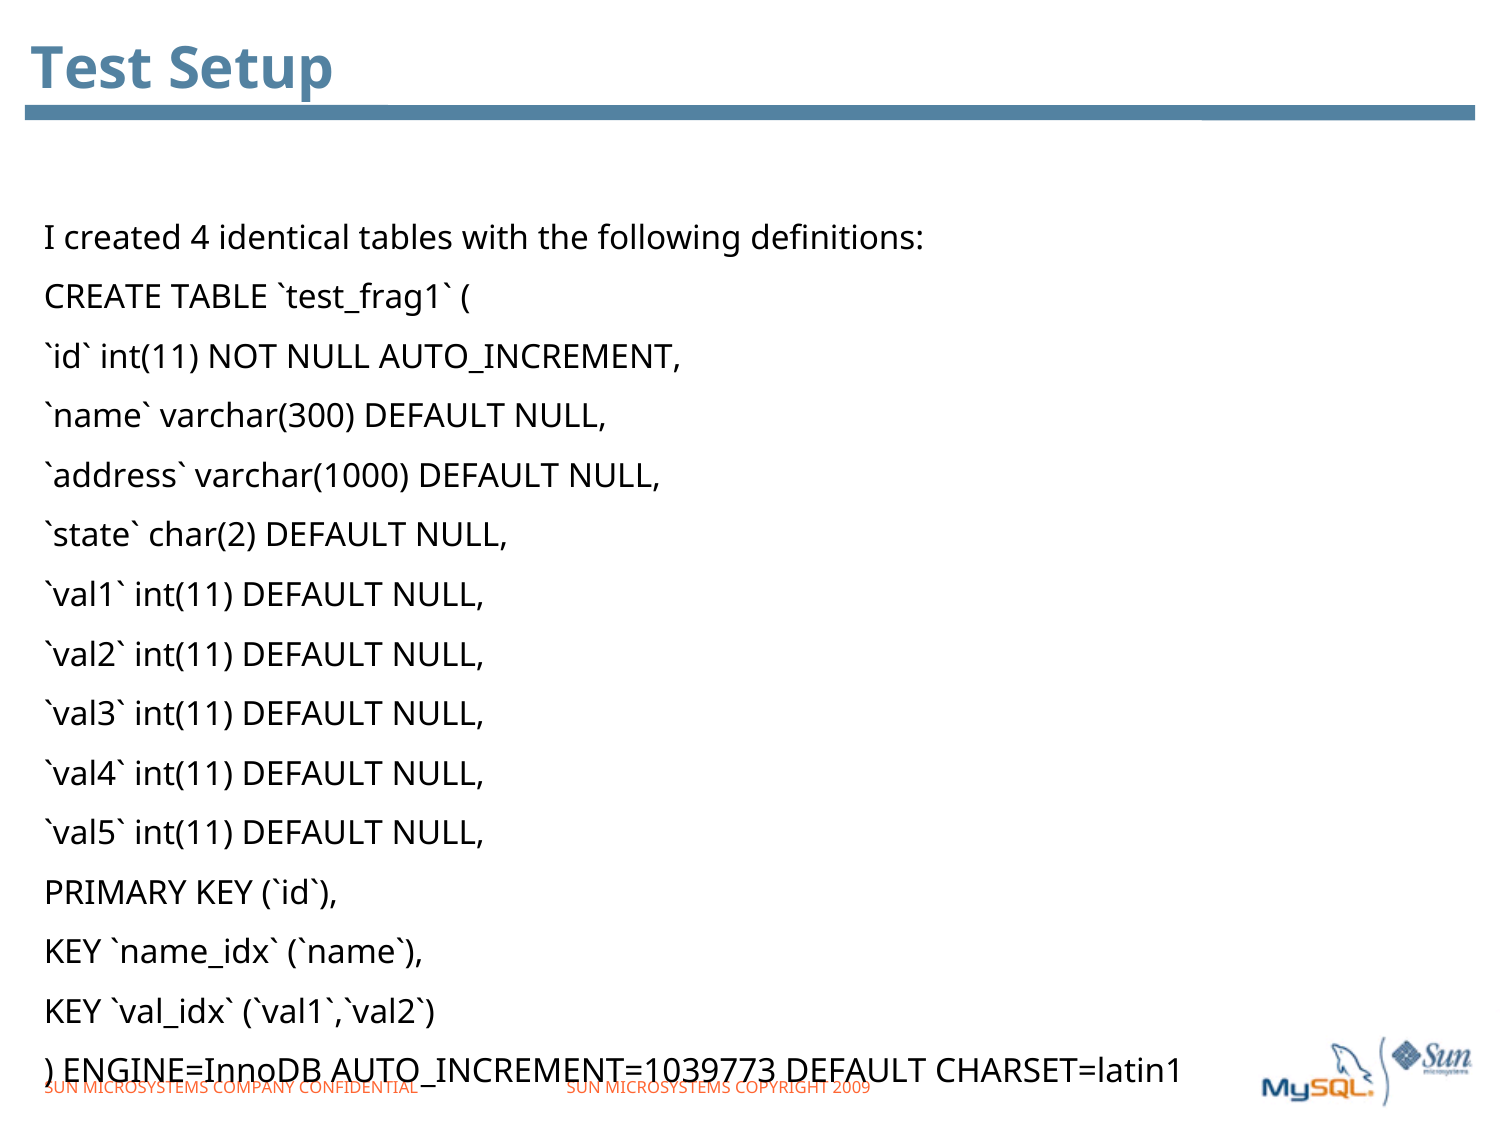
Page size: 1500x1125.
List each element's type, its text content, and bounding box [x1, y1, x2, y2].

title Test Setup [0, 0, 1500, 138]
list I created 4 identical tables with the following definitions: CREATE TABLE `test_frag1` ( `id` int(11) NOT NULL AUTO_INCREMENT, `name` varchar(300) DEFAULT NULL, `address` varchar(1000) DEFAULT NULL, `state` char(2) DEFAULT NULL, `val1` int(11) DEFAULT NULL, `val2` int(11) DEFAULT NULL, `val3` int(11) DEFAULT NULL, `val4` int(11) DEFAULT NULL, `val5` int(11) DEFAULT NULL, PRIMARY KEY (`id`), KEY `name_idx` (`name`), KEY `val_idx` (`val1`,`val2`)‏ ) ENGINE=InnoDB AUTO_INCREMENT=1039773 DEFAULT CHARSET=latin1 [43, 151, 1440, 1085]
picture [1246, 1009, 1500, 1125]
